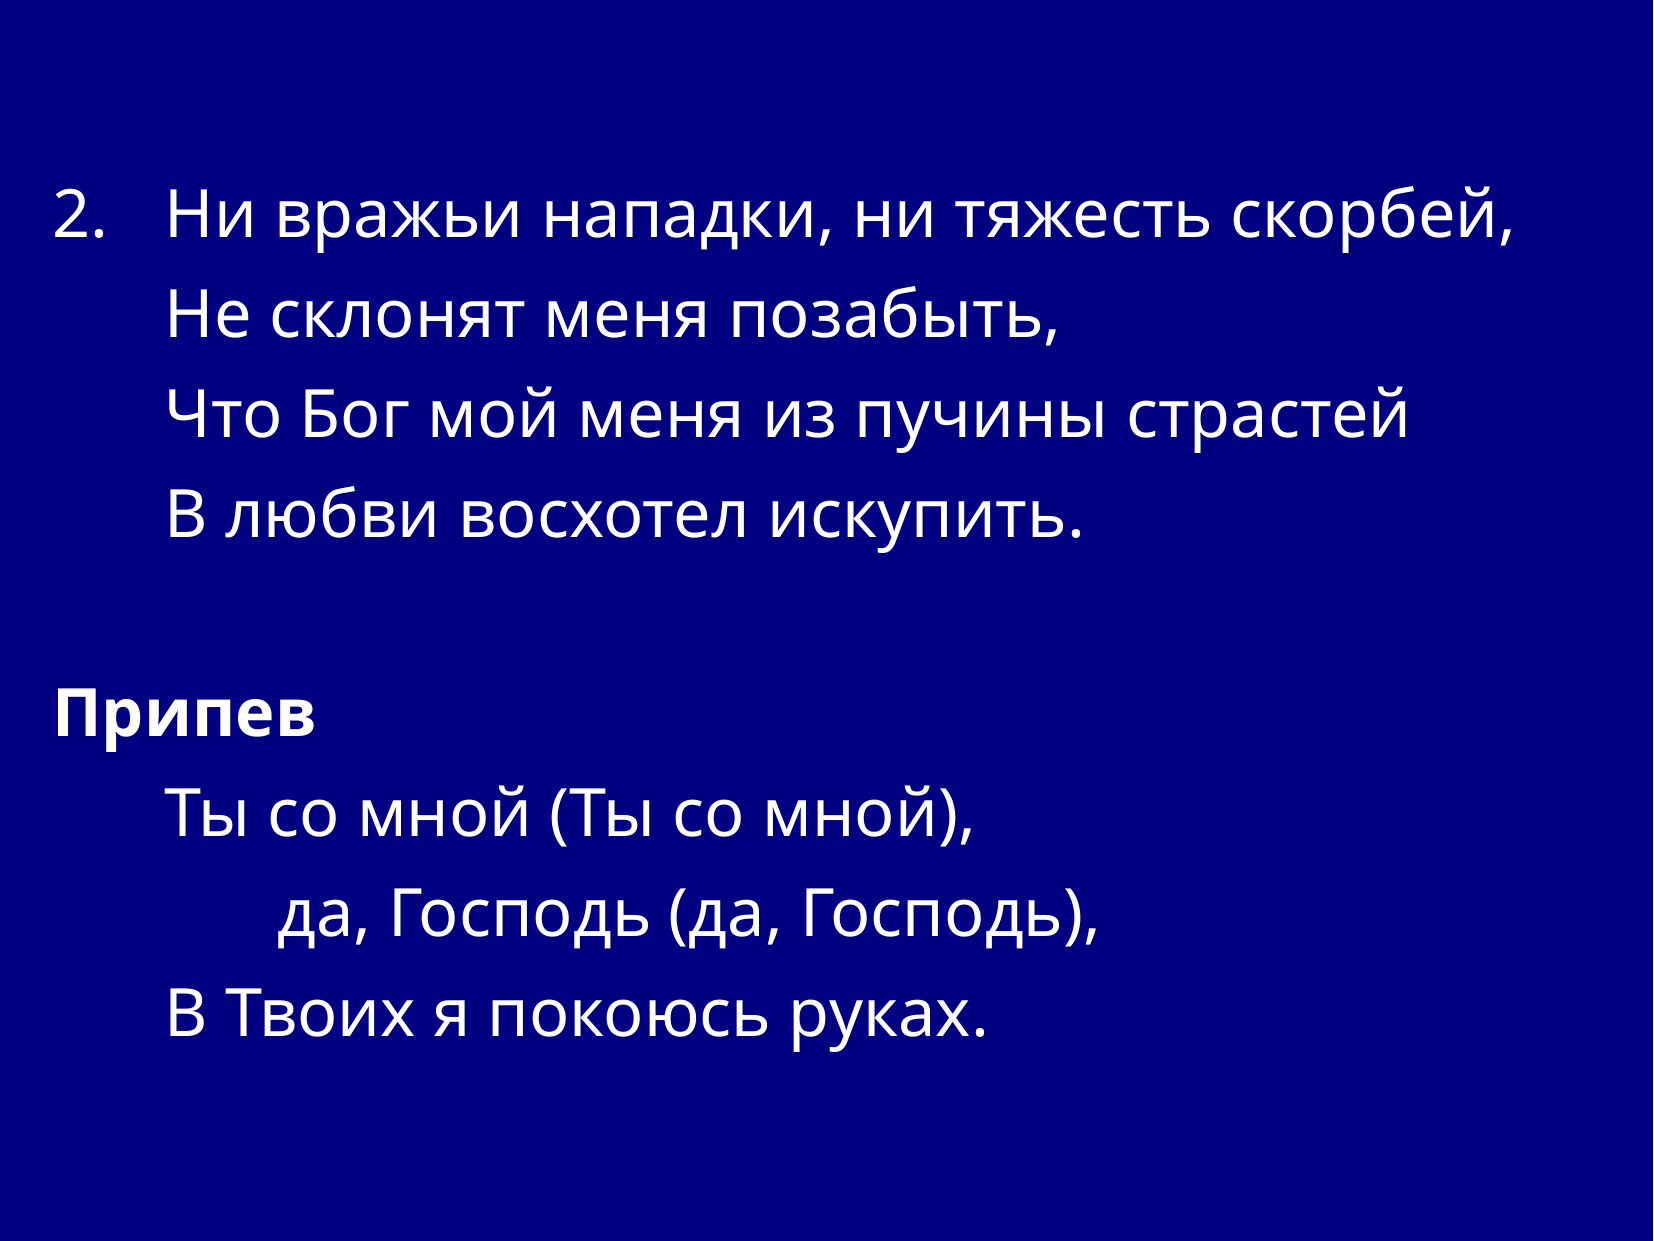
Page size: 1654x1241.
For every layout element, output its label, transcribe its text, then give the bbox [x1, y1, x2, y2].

text_box 2. Ни вражьи нападки, ни тяжесть скорбей, Не склонят меня позабыть, Что Бог мой меня из пучины страстей В любви восхотел искупить. Припев Ты со мной (Ты со мной), да, Господь (да, Господь), В Твоих я покоюсь руках. [37, 150, 1651, 1163]
